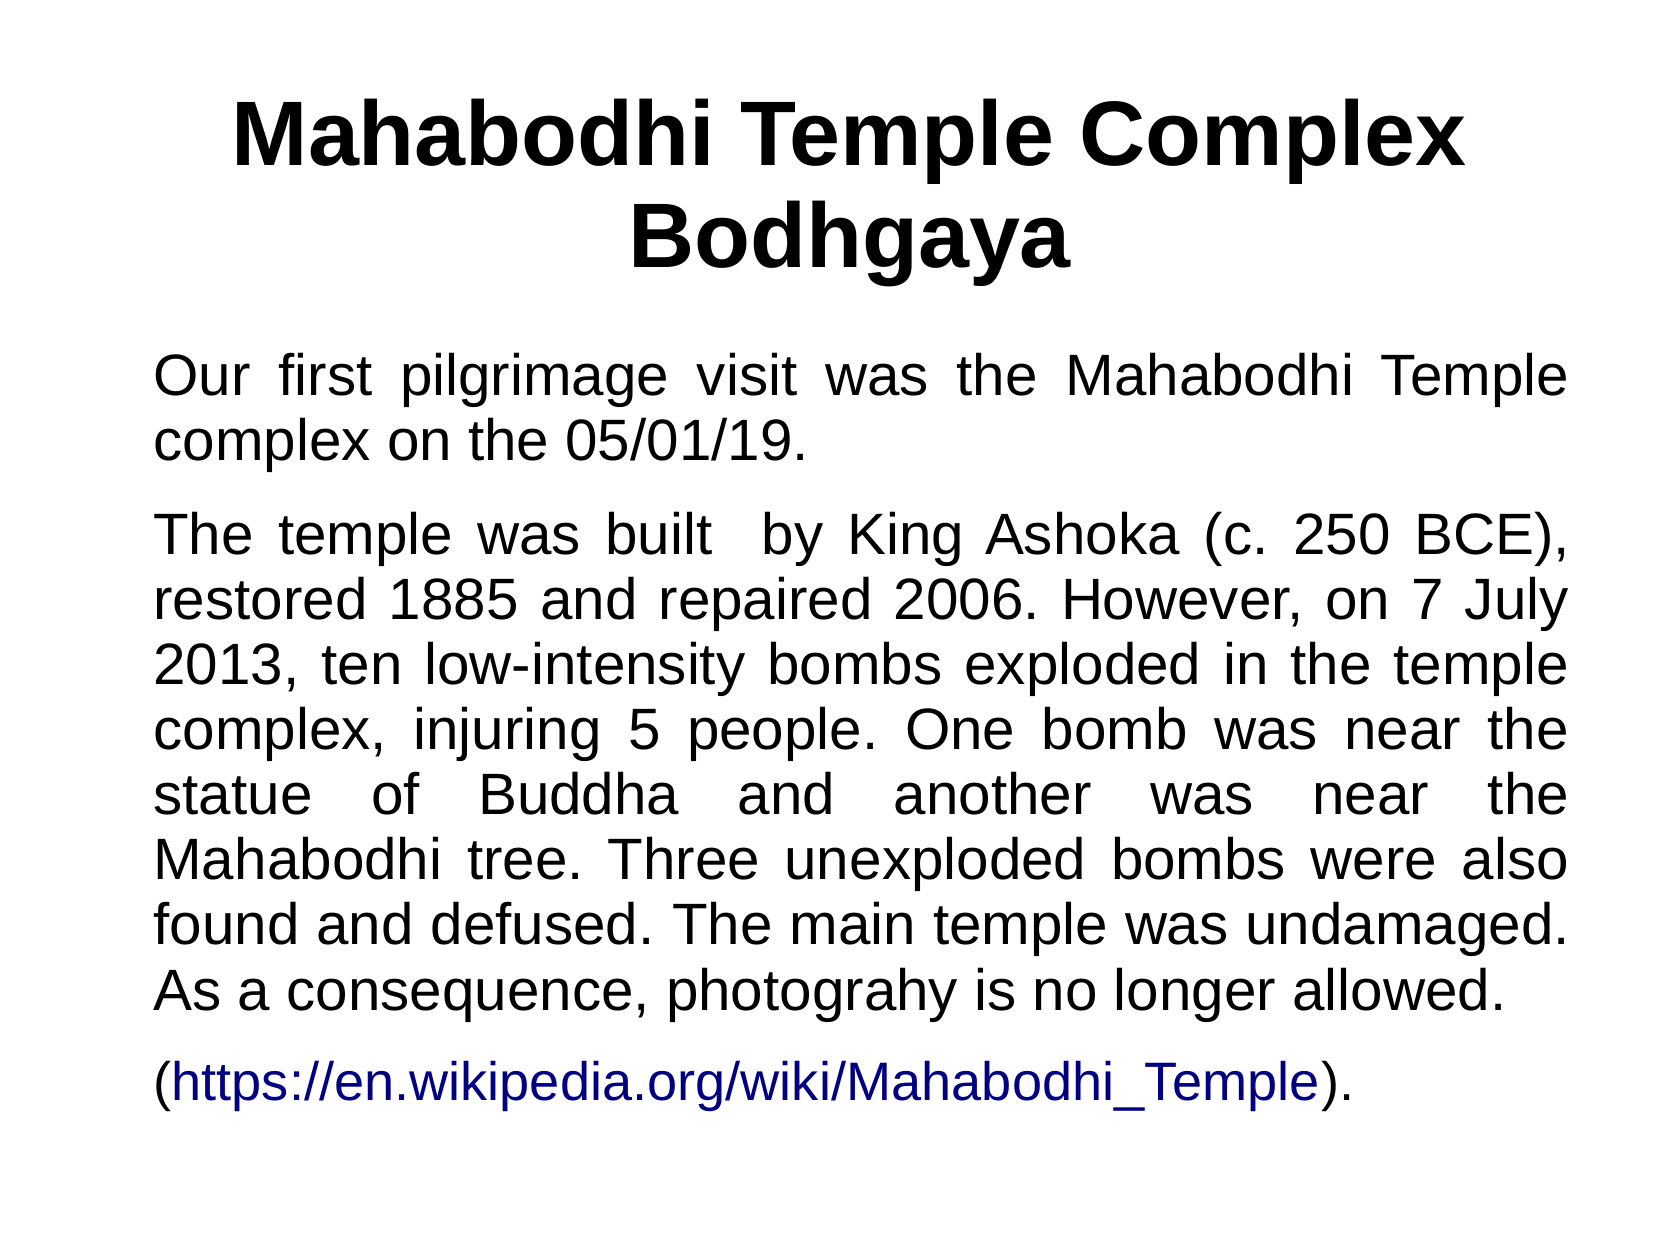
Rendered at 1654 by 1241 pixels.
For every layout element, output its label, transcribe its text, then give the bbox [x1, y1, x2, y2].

list Our first pilgrimage visit was the Mahabodhi Temple complex on the 05/01/19. The temple was built by King Ashoka (c. 250 BCE), restored 1885 and repaired 2006. However, on 7 July 2013, ten low-intensity bombs exploded in the temple complex, injuring 5 people. One bomb was near the statue of Buddha and another was near the Mahabodhi tree. Three unexploded bombs were also found and defused. The main temple was undamaged. As a consequence, photograhy is no longer allowed. (https://en.wikipedia.org/wiki/Mahabodhi_Temple). [82, 342, 1571, 1134]
title Mahabodhi Temple Complex Bodhgaya [105, 81, 1594, 289]
